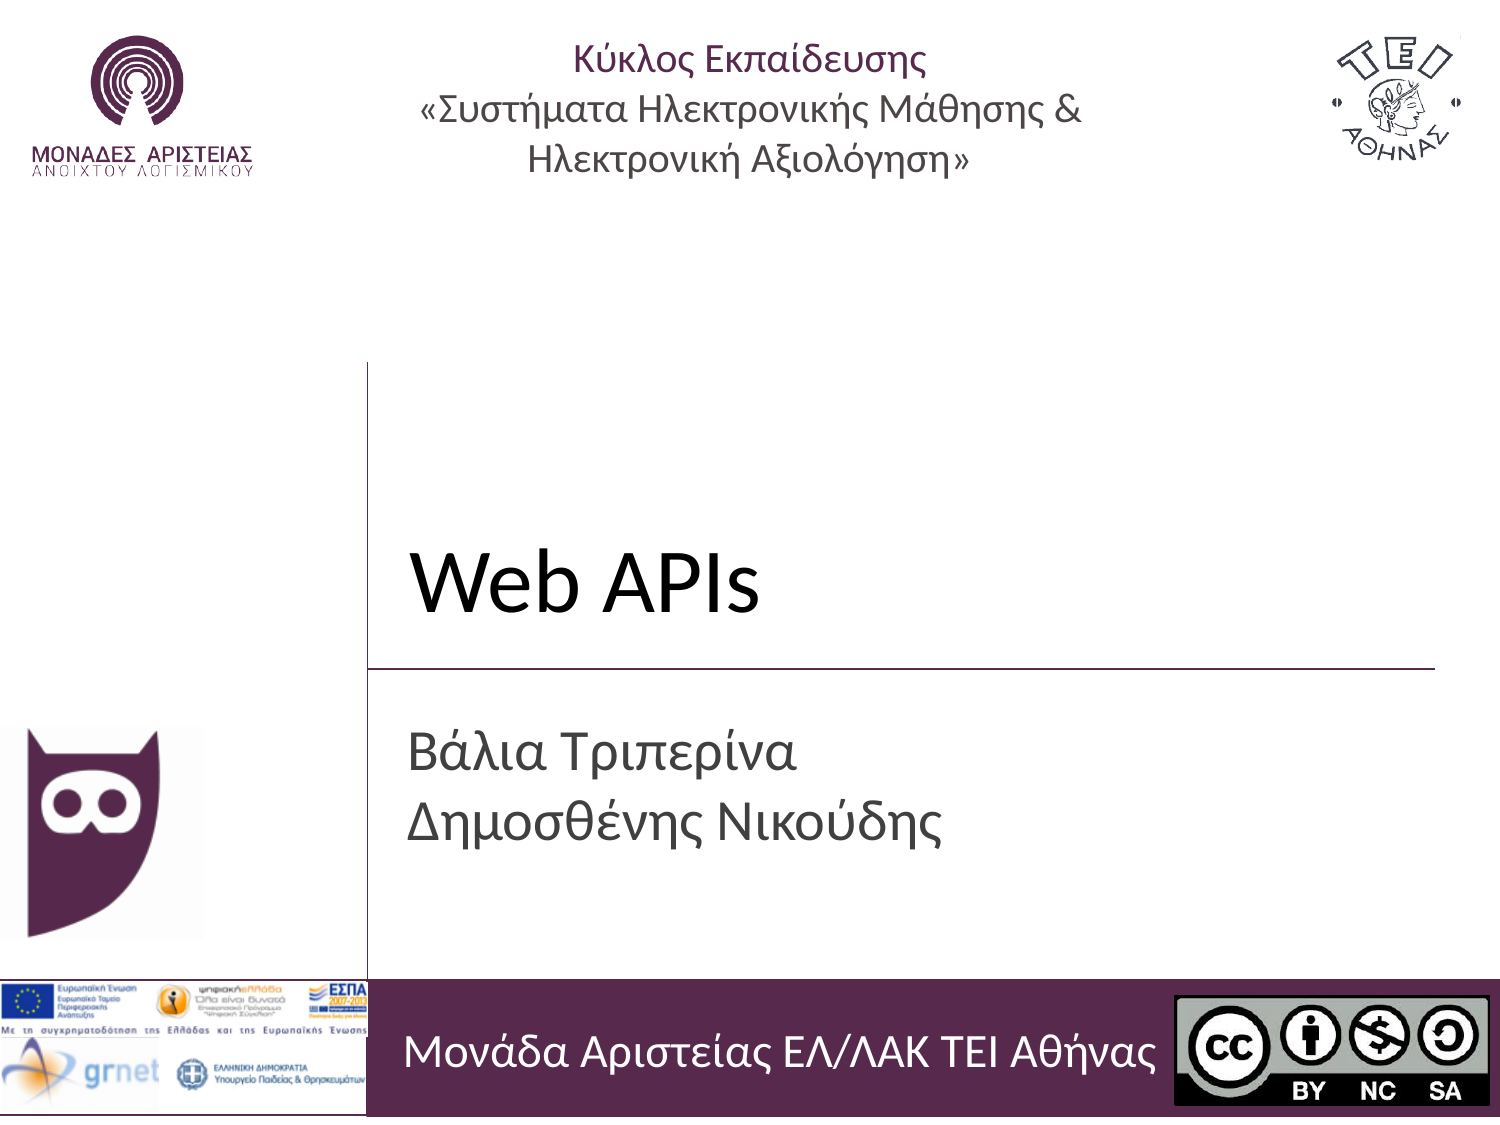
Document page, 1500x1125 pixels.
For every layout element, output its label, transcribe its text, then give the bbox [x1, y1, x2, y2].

picture [1331, 35, 1461, 167]
picture [1174, 995, 1490, 1106]
text_box Βάλια Τριπερίνα Δημοσθένης Νικούδης [392, 704, 1455, 963]
picture [0, 982, 368, 1113]
picture [0, 727, 204, 939]
text_box Κύκλος Εκπαίδευσης «Συστήματα Ηλεκτρονικής Μάθησης & Ηλεκτρονική Αξιολόγηση» [280, 22, 1220, 190]
title Web APIs [394, 338, 1457, 639]
subtitle Μονάδα Αριστείας ΕΛ/ΛΑΚ ΤΕΙ Αθήνας [387, 992, 1488, 1105]
picture [31, 36, 253, 177]
picture [175, 1057, 366, 1092]
